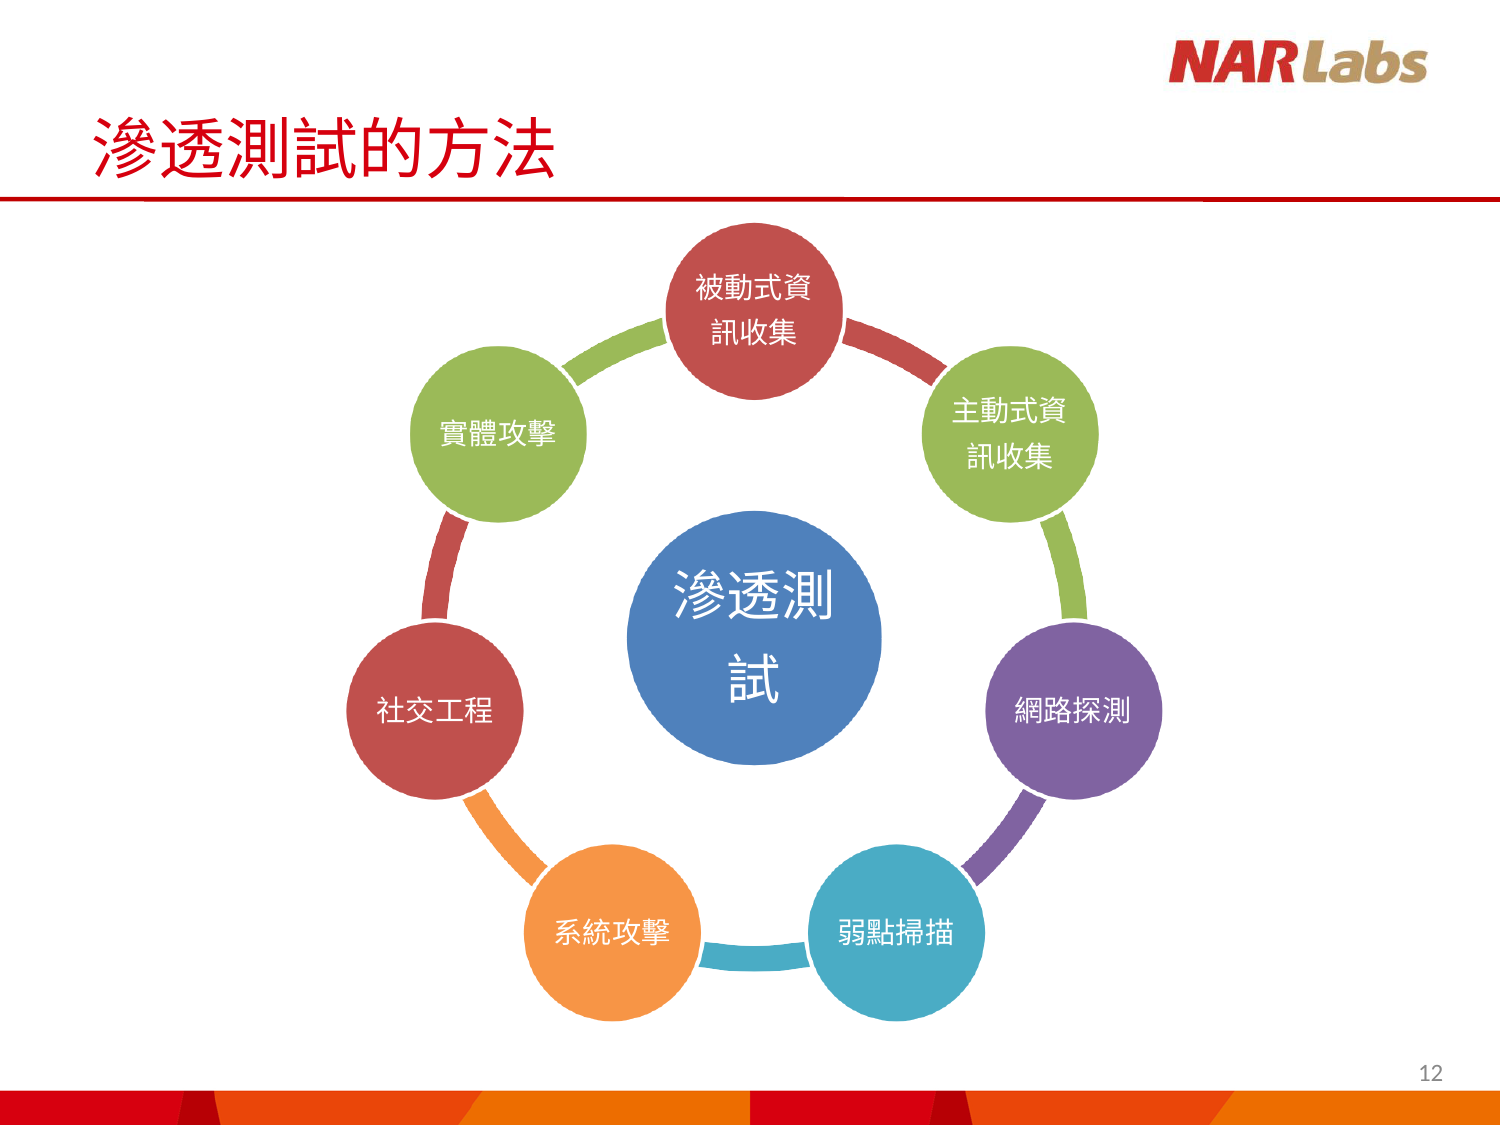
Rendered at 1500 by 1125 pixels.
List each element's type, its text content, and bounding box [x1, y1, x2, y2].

text_box 滲透測 [670, 561, 838, 629]
text_box 弱點掃描 [835, 914, 957, 952]
text_box 試 [724, 645, 784, 713]
title 滲透測試的方法 [89, 107, 1411, 189]
text_box [343, 218, 1166, 1025]
text_box 社交工程 [374, 692, 496, 730]
text_box 11 [1414, 1056, 1448, 1090]
text_box 系統攻擊 [551, 914, 673, 952]
text_box 被動式資 訊收集 [693, 259, 815, 352]
text_box 實體攻擊 [437, 415, 559, 453]
text_box 主動式資 訊收集 [949, 382, 1071, 476]
text_box 網路探測 [1012, 692, 1134, 730]
